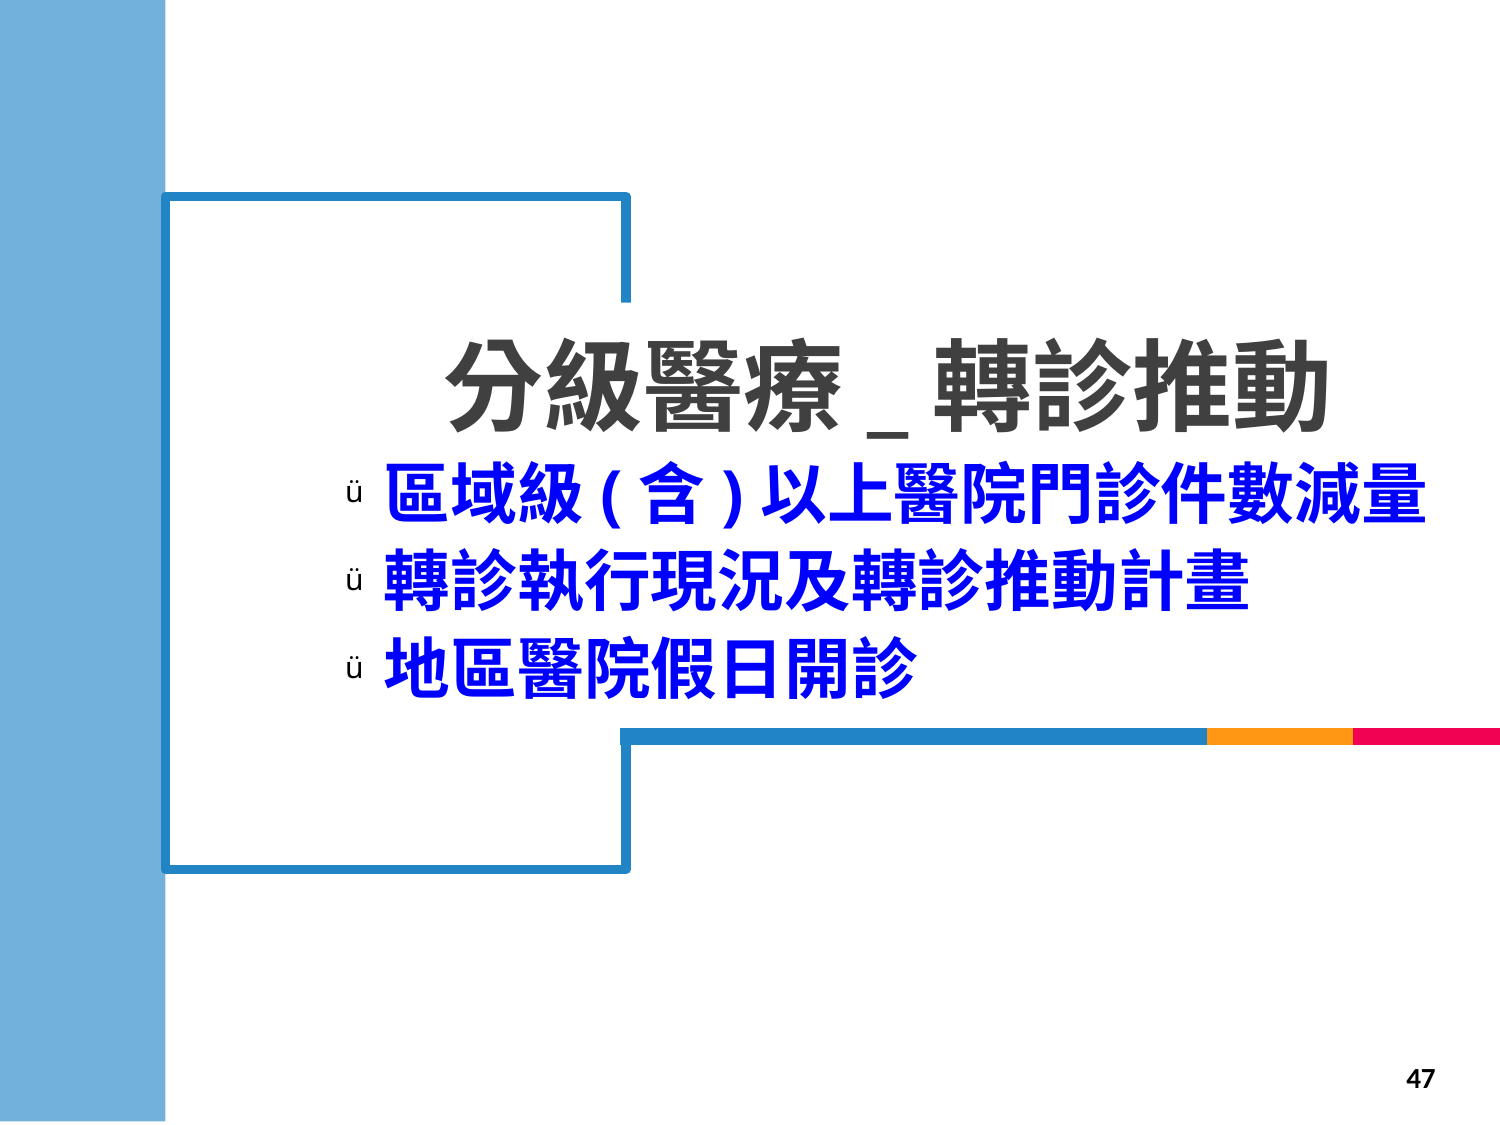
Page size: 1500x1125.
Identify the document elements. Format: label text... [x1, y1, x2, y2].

text_box [0, 0, 165, 1121]
list 分級醫療_轉診推動 區域級(含)以上醫院門診件數減量 轉診執行現況及轉診推動計畫 地區醫院假日開診 [183, 302, 1482, 728]
text_box <編號> [1391, 1043, 1482, 1113]
